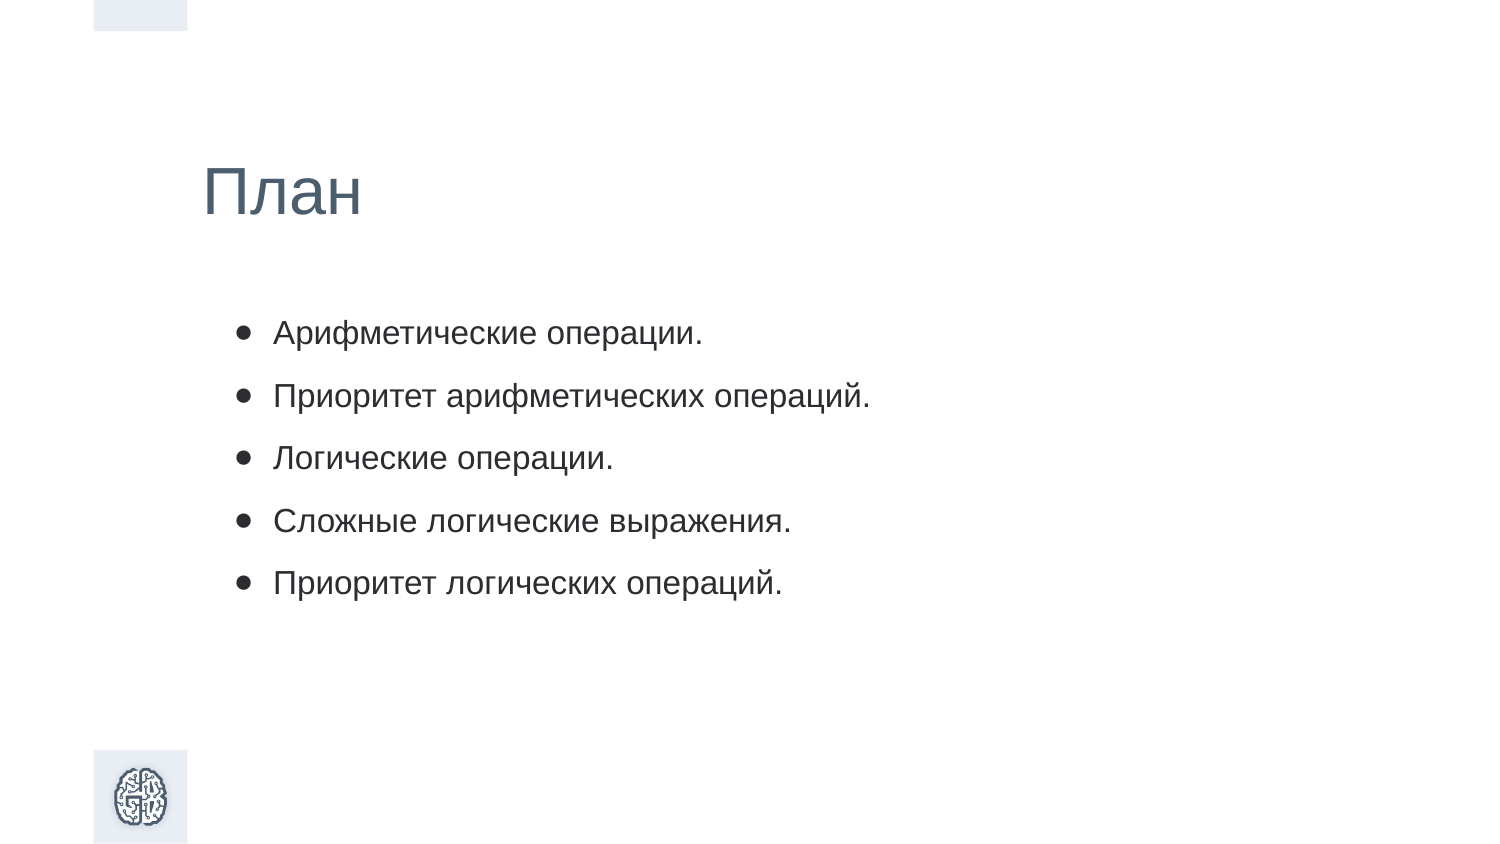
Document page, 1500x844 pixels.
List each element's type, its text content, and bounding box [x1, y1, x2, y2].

text_box Логические операции. [187, 409, 1312, 472]
text_box Приоритет арифметических операций. [187, 358, 1312, 409]
text_box Приоритет логических операций. [187, 534, 1312, 608]
picture [106, 760, 175, 834]
text_box Арифметические операции. [187, 284, 1312, 358]
text_box План [187, 93, 1312, 282]
text_box Сложные логические выражения. [187, 472, 1312, 534]
